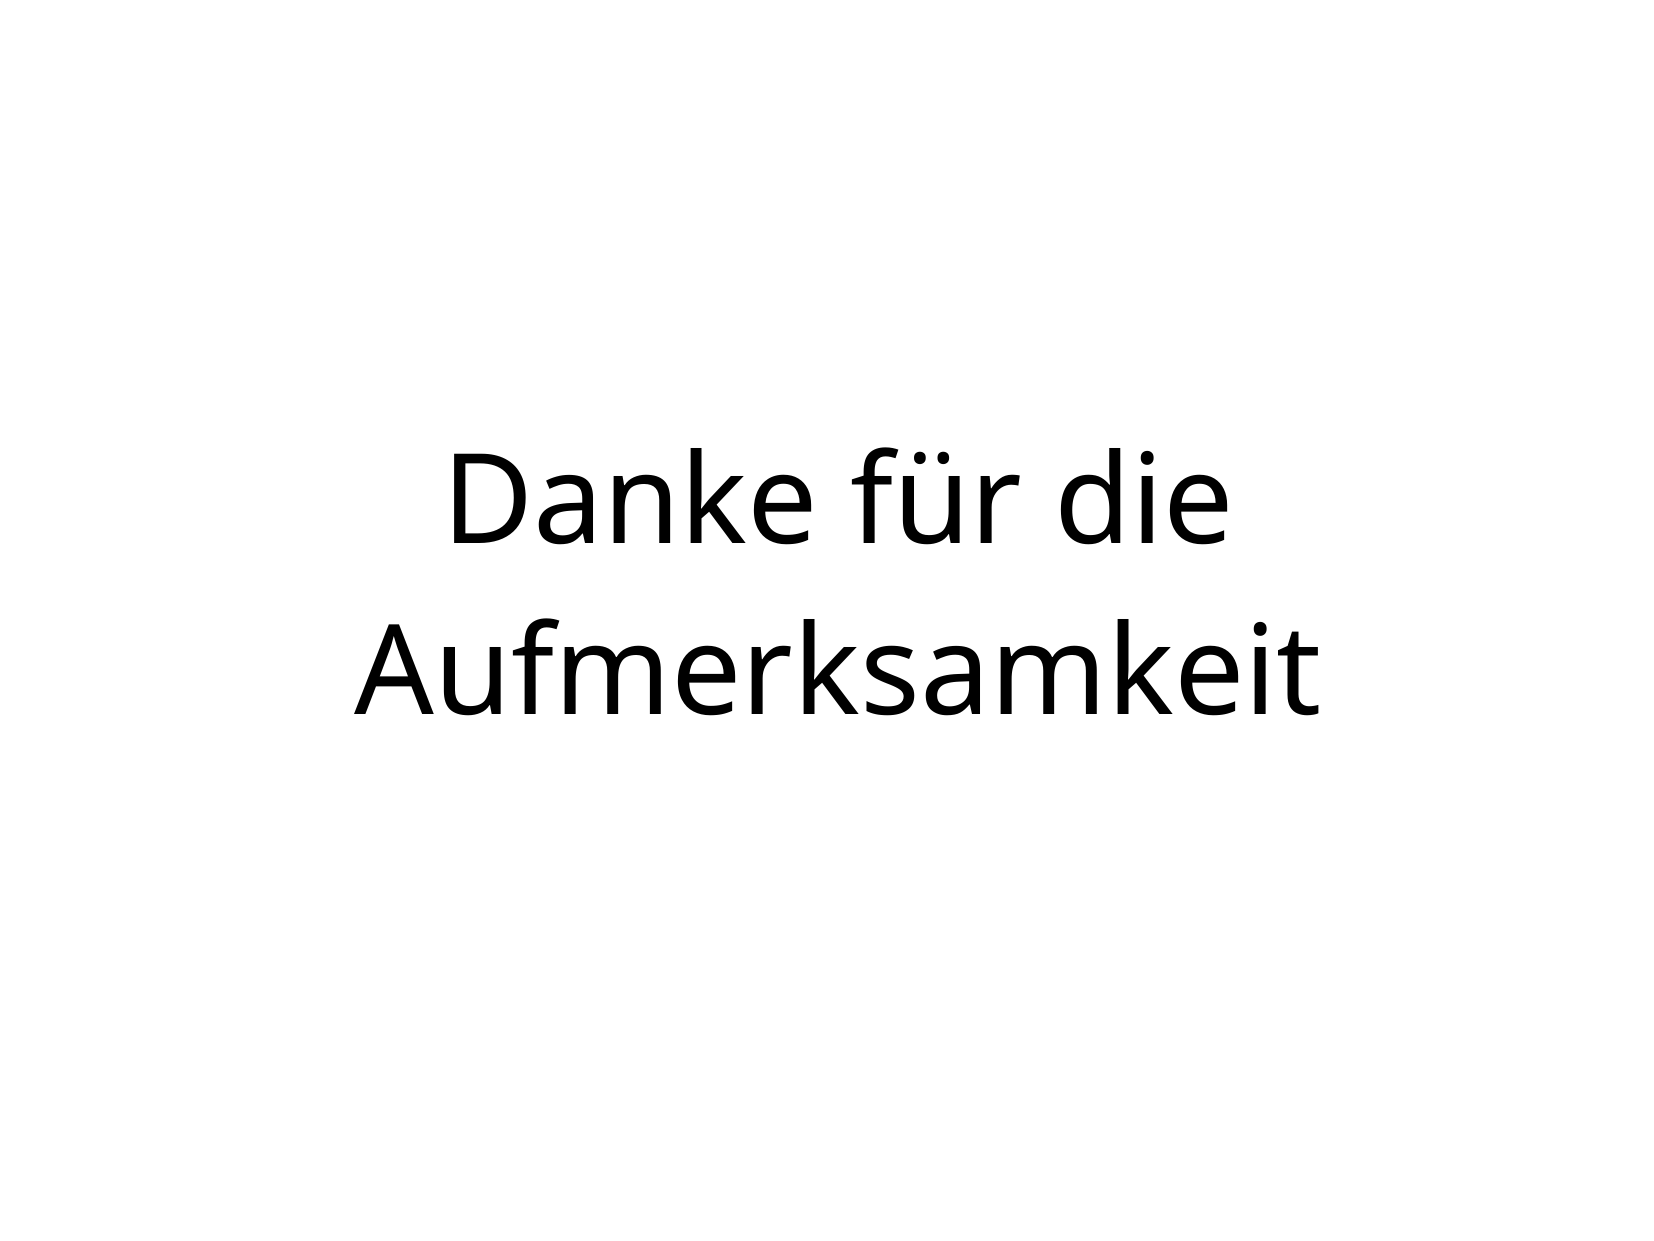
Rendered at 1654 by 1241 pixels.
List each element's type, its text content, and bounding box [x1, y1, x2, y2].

title Danke für die Aufmerksamkeit [94, 440, 1583, 721]
